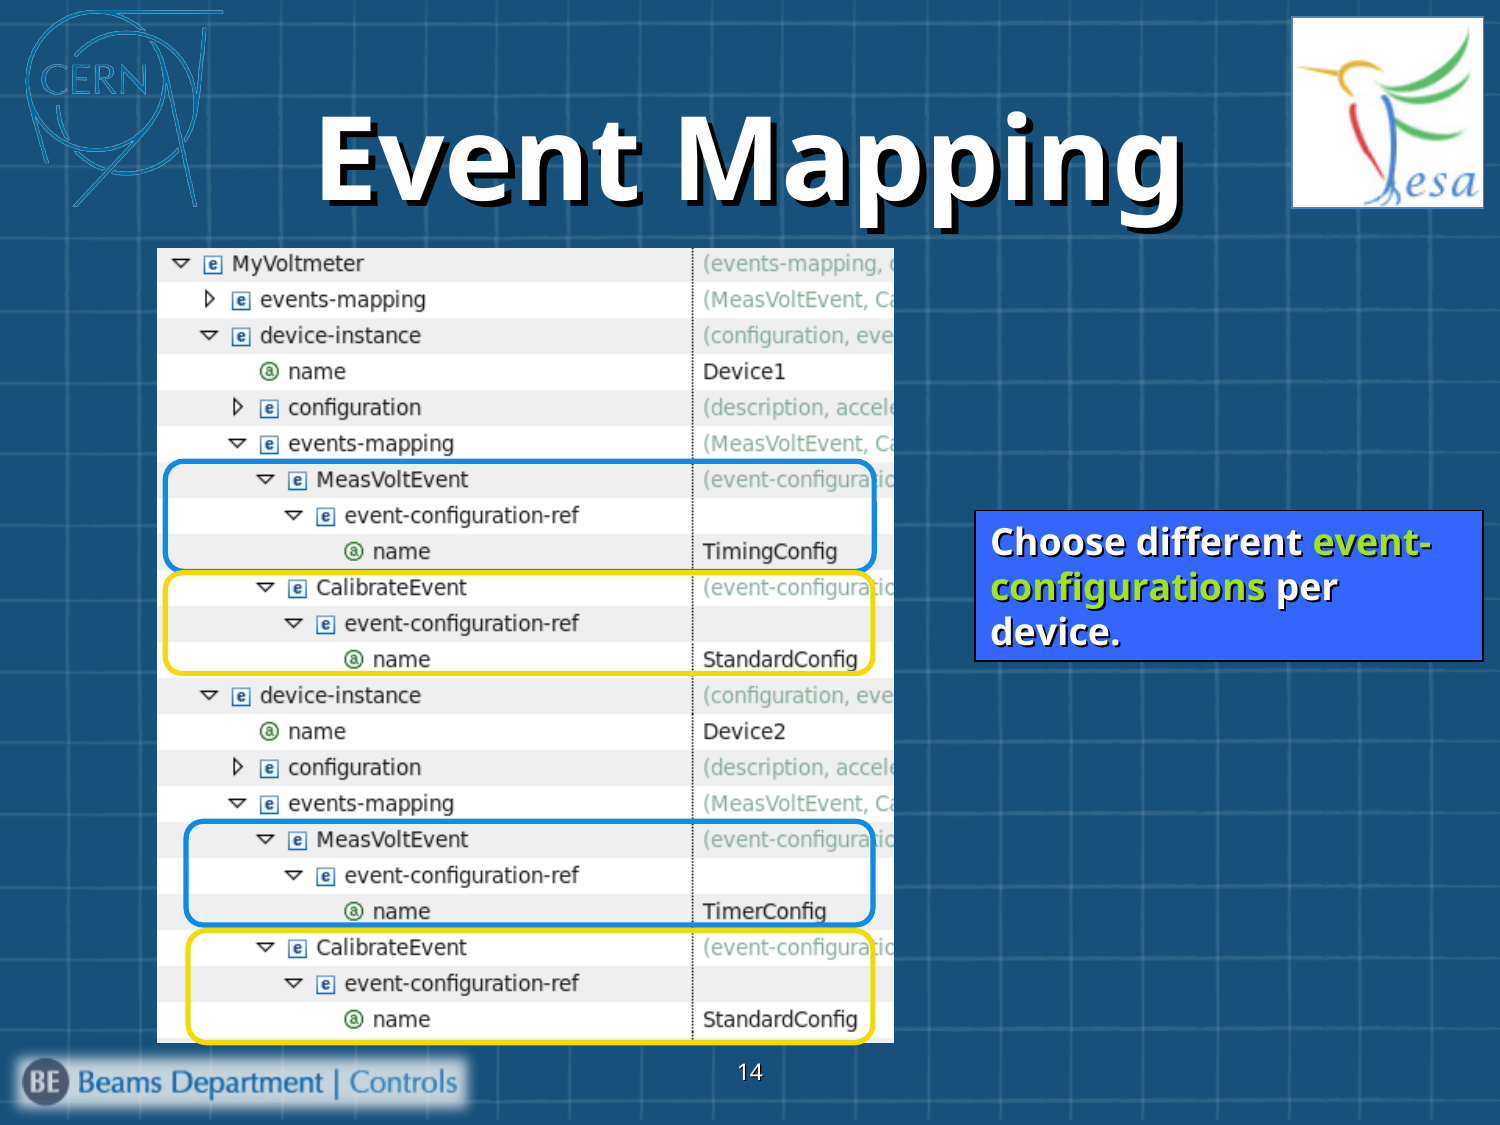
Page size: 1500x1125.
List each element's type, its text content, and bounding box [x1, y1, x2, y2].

text_box [165, 461, 875, 674]
text_box Choose different event-configurations per device. [975, 510, 1483, 662]
picture [0, 0, 1500, 1125]
text_box <number> [687, 1042, 813, 1103]
text_box [187, 930, 873, 1043]
text_box [185, 821, 873, 925]
text_box Event Mapping [127, 17, 1372, 290]
